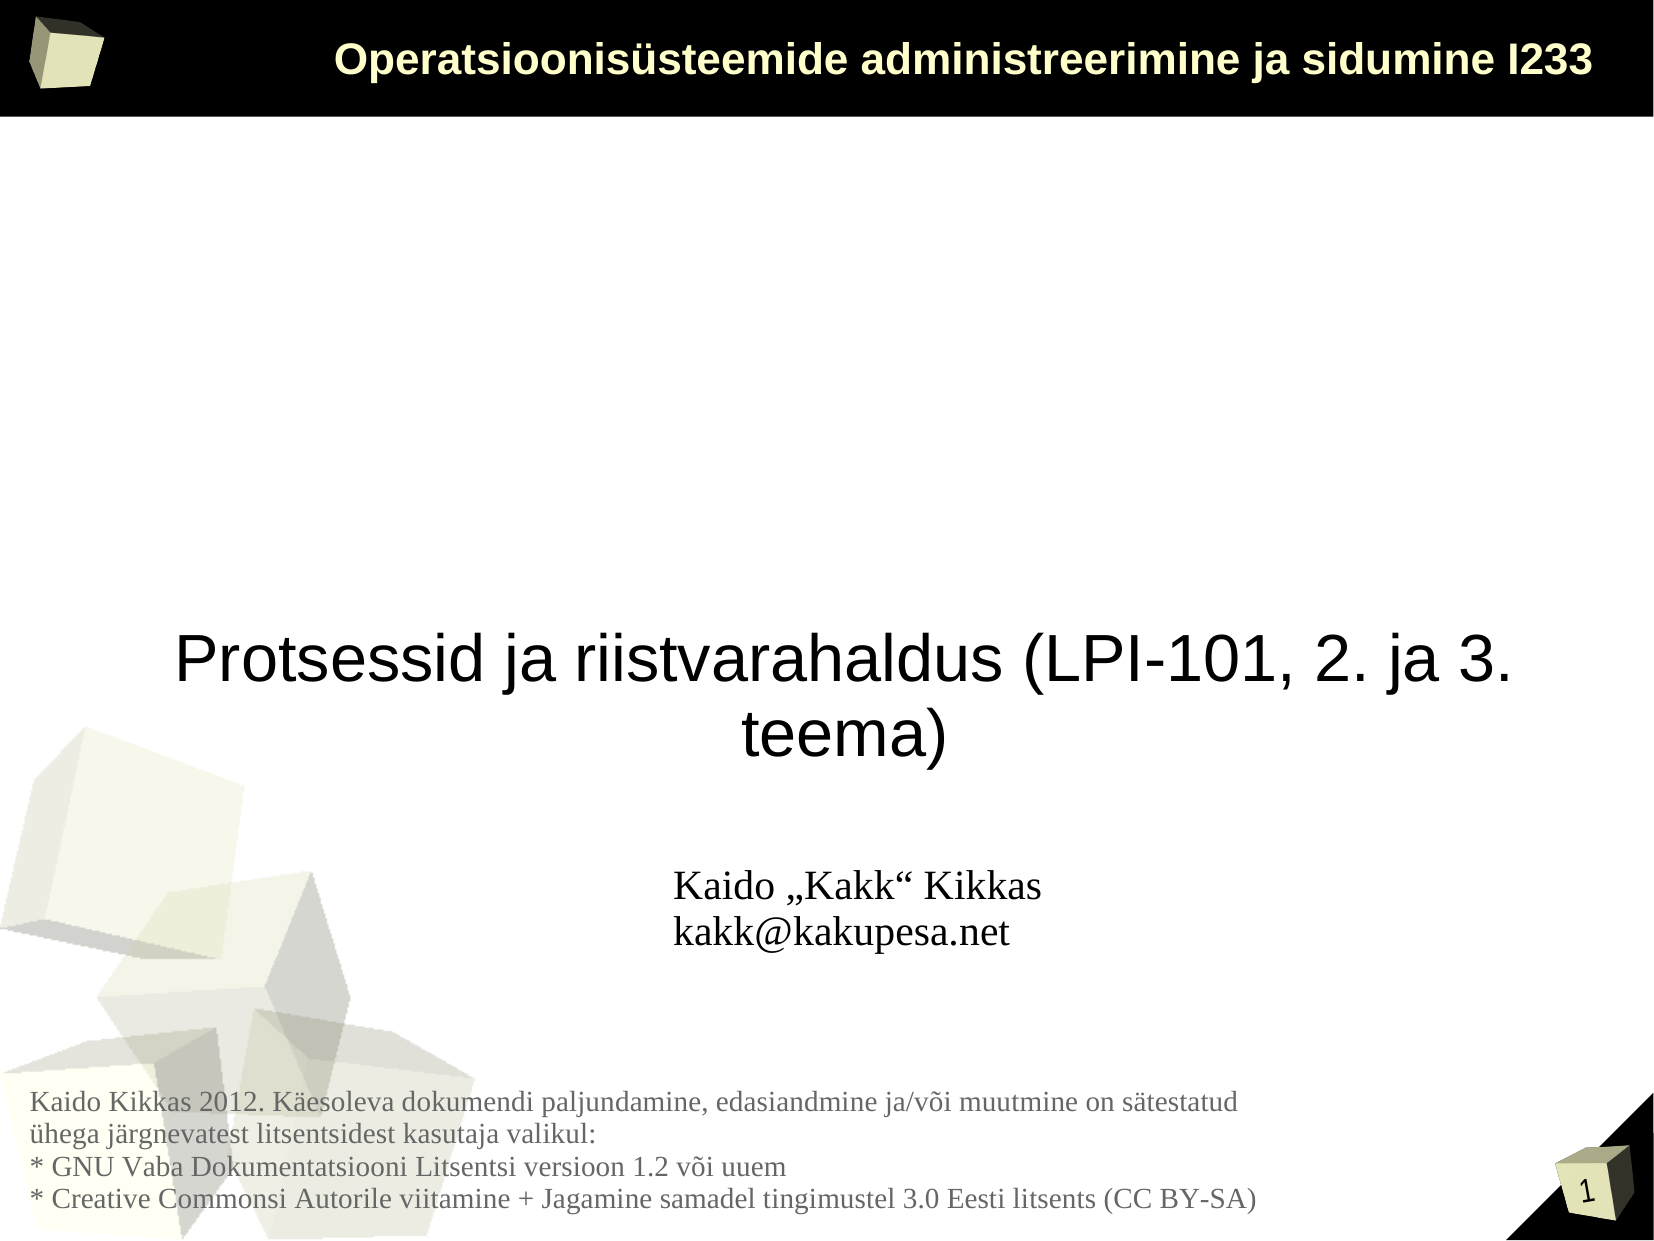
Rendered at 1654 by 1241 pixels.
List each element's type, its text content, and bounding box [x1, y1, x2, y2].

text_box Kaido „Kakk“ Kikkas kakk@kakupesa.net [673, 862, 1294, 1001]
text_box Kaido Kikkas 2012. Käesoleva dokumendi paljundamine, edasiandmine ja/või muutmine on sätestatud ühega järgnevatest litsentsidest kasutaja valikul: * GNU Vaba Dokumentatsiooni Litsentsi versioon 1.2 või uuem * Creative Commonsi Autorile viitamine + Jagamine samadel tingimustel 3.0 Eesti litsents (CC BY-SA) [29, 1085, 1536, 1215]
picture [0, 726, 477, 1241]
title Operatsioonisüsteemide administreerimine ja sidumine I233 [118, 0, 1595, 119]
subtitle Protsessid ja riistvarahaldus (LPI-101, 2. ja 3. teema) [44, 177, 1611, 1214]
